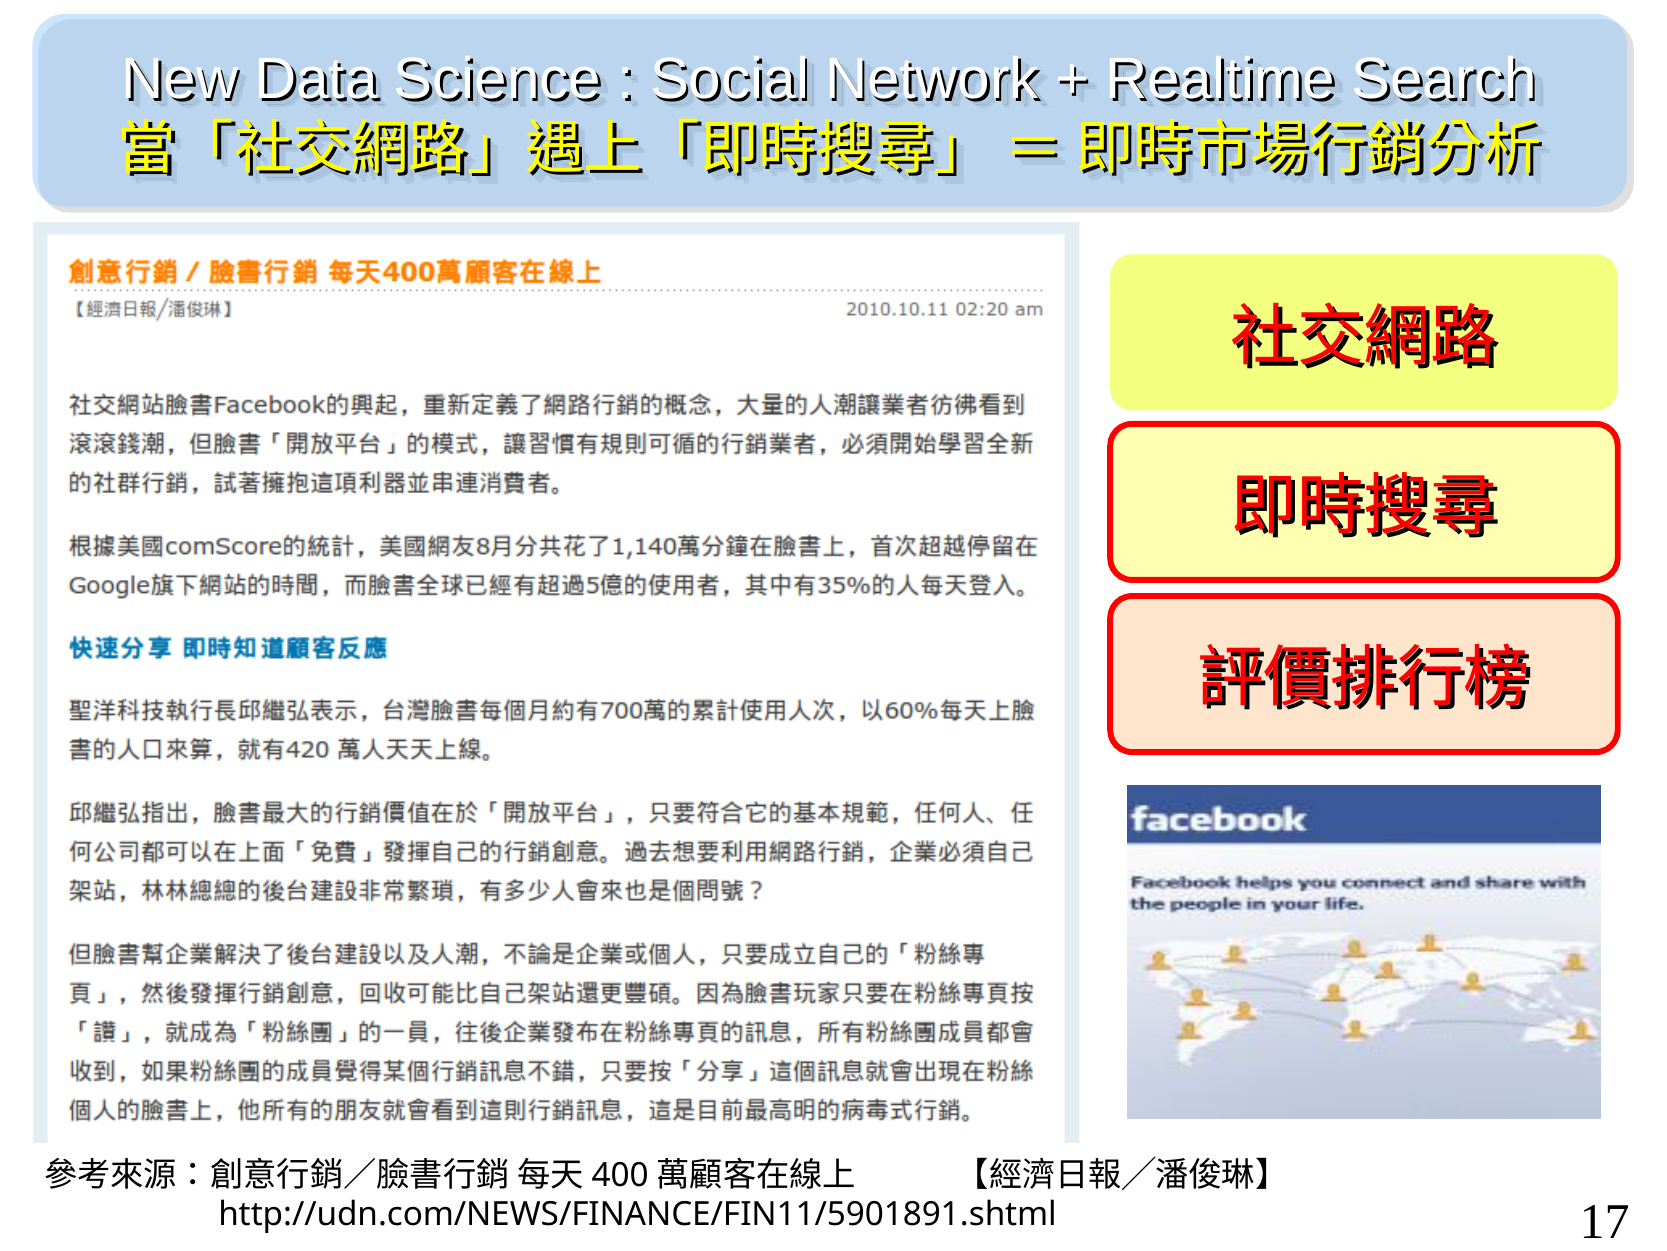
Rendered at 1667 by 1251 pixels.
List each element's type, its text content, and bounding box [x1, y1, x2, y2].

text_box 評價排行榜 [1110, 596, 1618, 753]
text_box 即時搜尋 [1110, 423, 1618, 580]
text_box New Data Science : Social Network + Realtime Search 當「社交網路」遇上「即時搜尋」 ＝ 即時市場行銷分析 [32, 13, 1628, 207]
text_box 參考來源：創意行銷／臉書行銷 每天400萬顧客在線上 【經濟日報╱潘俊琳】 http://udn.com/NEWS/FINANCE/FIN11/5901891.shtml [29, 1145, 1624, 1241]
picture [1127, 785, 1601, 1119]
picture [14, 222, 1094, 1143]
text_box 社交網路 [1110, 254, 1618, 411]
